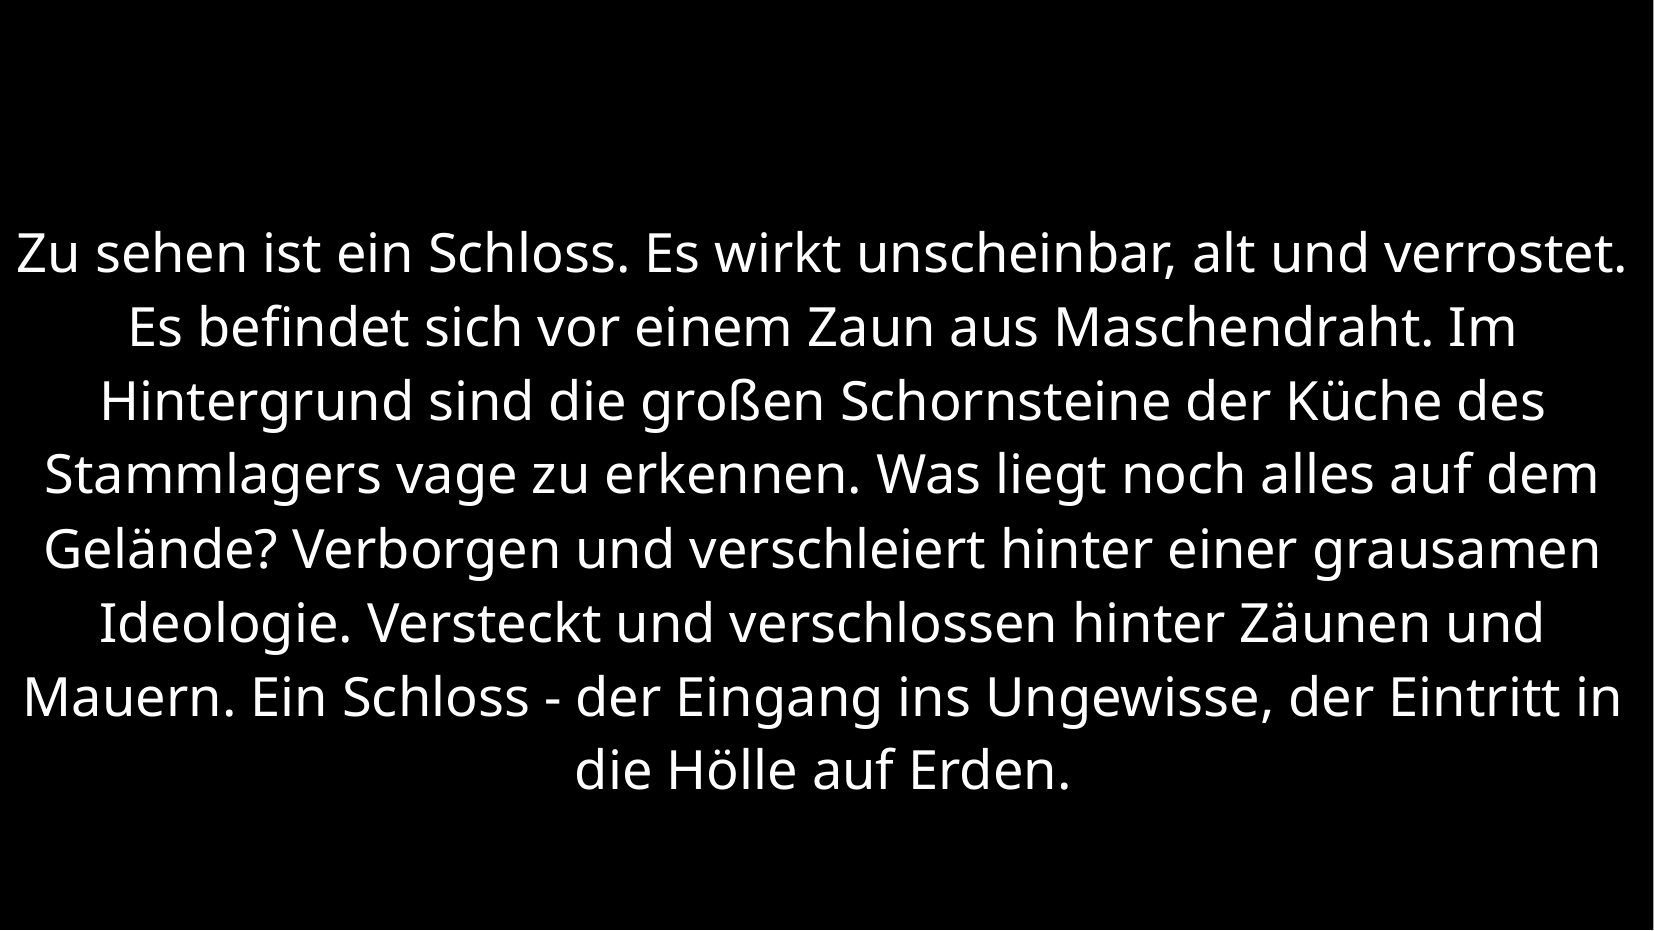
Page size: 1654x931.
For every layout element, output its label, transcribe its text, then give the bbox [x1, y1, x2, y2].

text_box Zu sehen ist ein Schloss. Es wirkt unscheinbar, alt und verrostet. Es befindet sich vor einem Zaun aus Maschendraht. Im Hintergrund sind die großen Schornsteine der Küche des Stammlagers vage zu erkennen. Was liegt noch alles auf dem Gelände? Verborgen und verschleiert hinter einer grausamen Ideologie. Versteckt und verschlossen hinter Zäunen und Mauern. Ein Schloss - der Eingang ins Ungewisse, der Eintritt in die Hölle auf Erden. [0, 206, 1654, 724]
